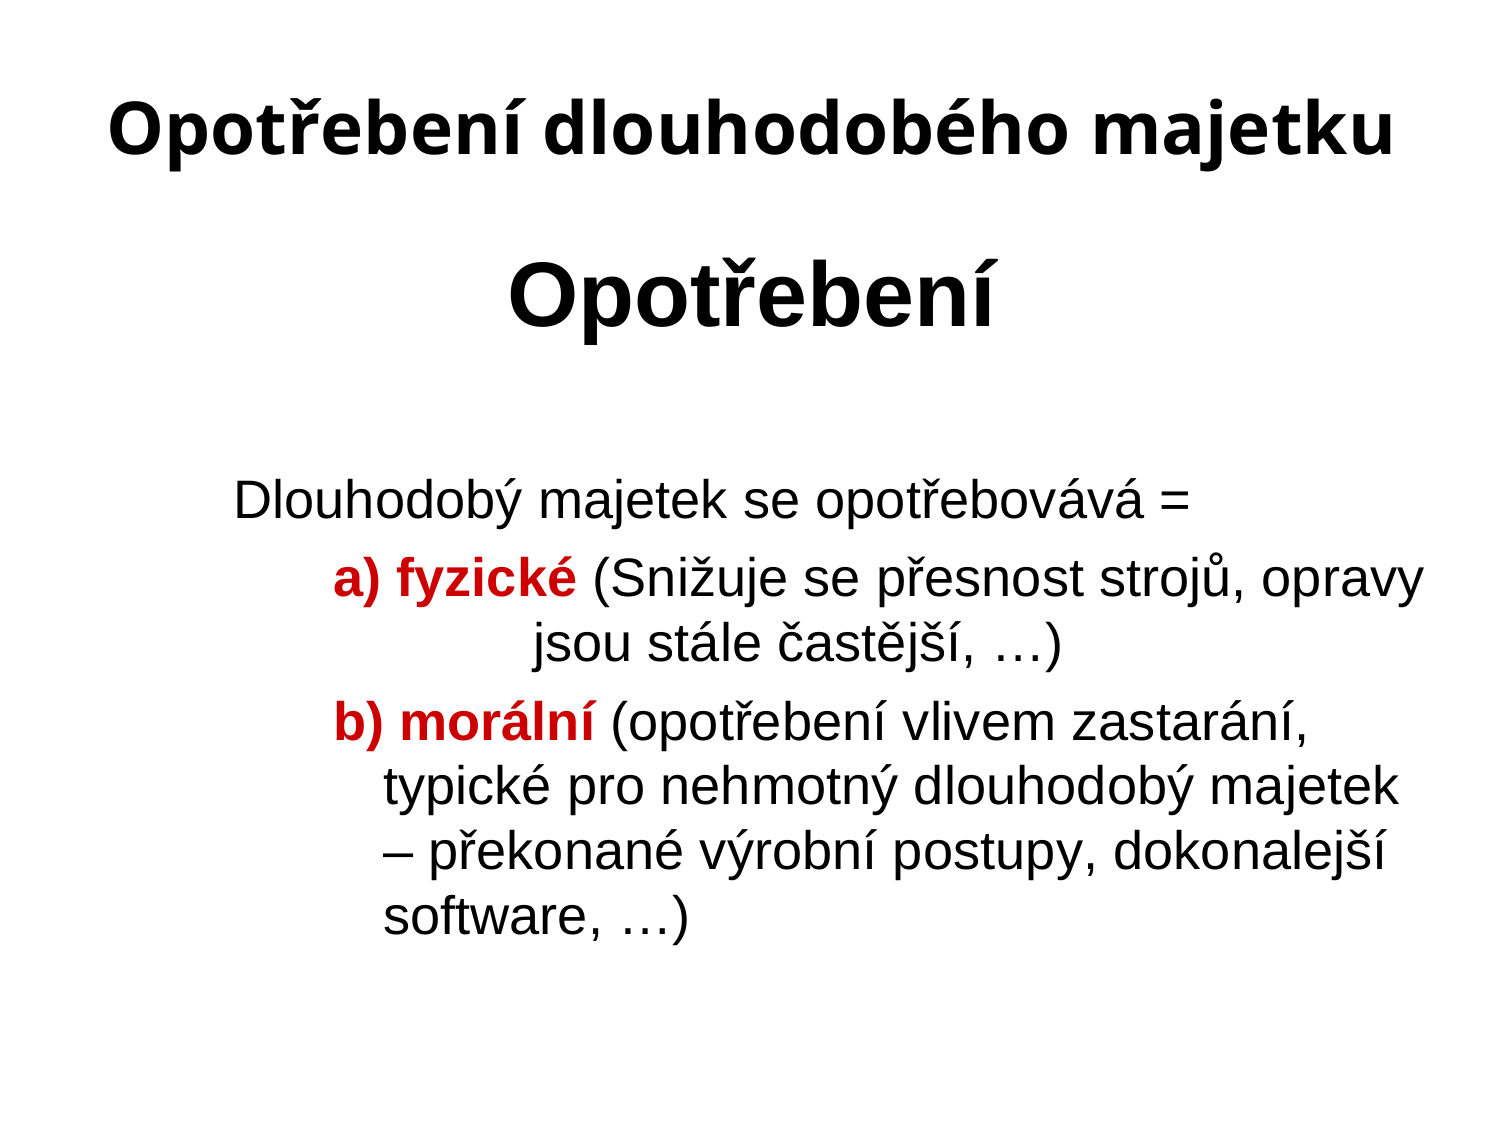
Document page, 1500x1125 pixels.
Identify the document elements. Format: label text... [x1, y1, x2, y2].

text_box Dlouhodobý majetek se opotřebovává = a) fyzické (Snižuje se přesnost strojů, opravy jsou stále častější, …) b) morální (opotřebení vlivem zastarání, typické pro nehmotný dlouhodobý majetek – překonané výrobní postupy, dokonalejší software, …) [218, 456, 1447, 1028]
title Opotřebení [76, 196, 1427, 384]
text_box Opotřebení dlouhodobého majetku [76, 66, 1427, 185]
